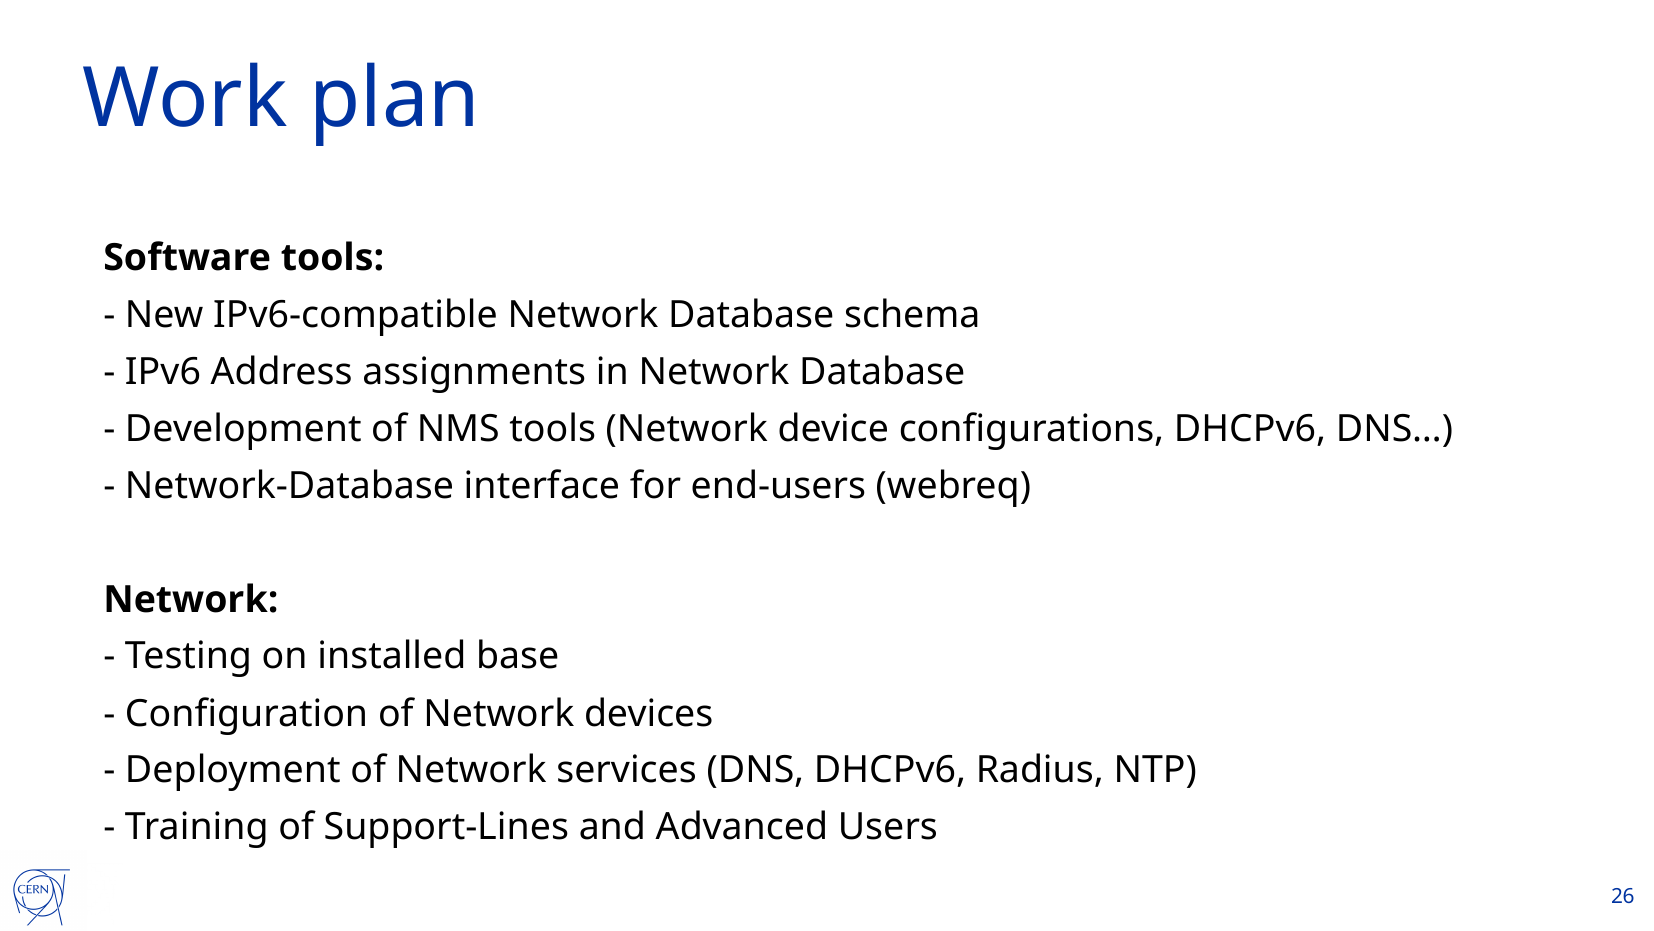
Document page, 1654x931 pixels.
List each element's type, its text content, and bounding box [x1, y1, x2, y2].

picture [0, 850, 88, 931]
title Work plan [82, 37, 1571, 193]
text_box Software tools: - New IPv6-compatible Network Database schema - IPv6 Address assignments in Network Database - Development of NMS tools (Network device configurations, DHCPv6, DNS…) - Network-Database interface for end-users (webreq) Network: - Testing on installed base - Configuration of Network devices - Deployment of Network services (DNS, DHCPv6, Radius, NTP) - Training of Support-Lines and Advanced Users [88, 172, 1601, 931]
